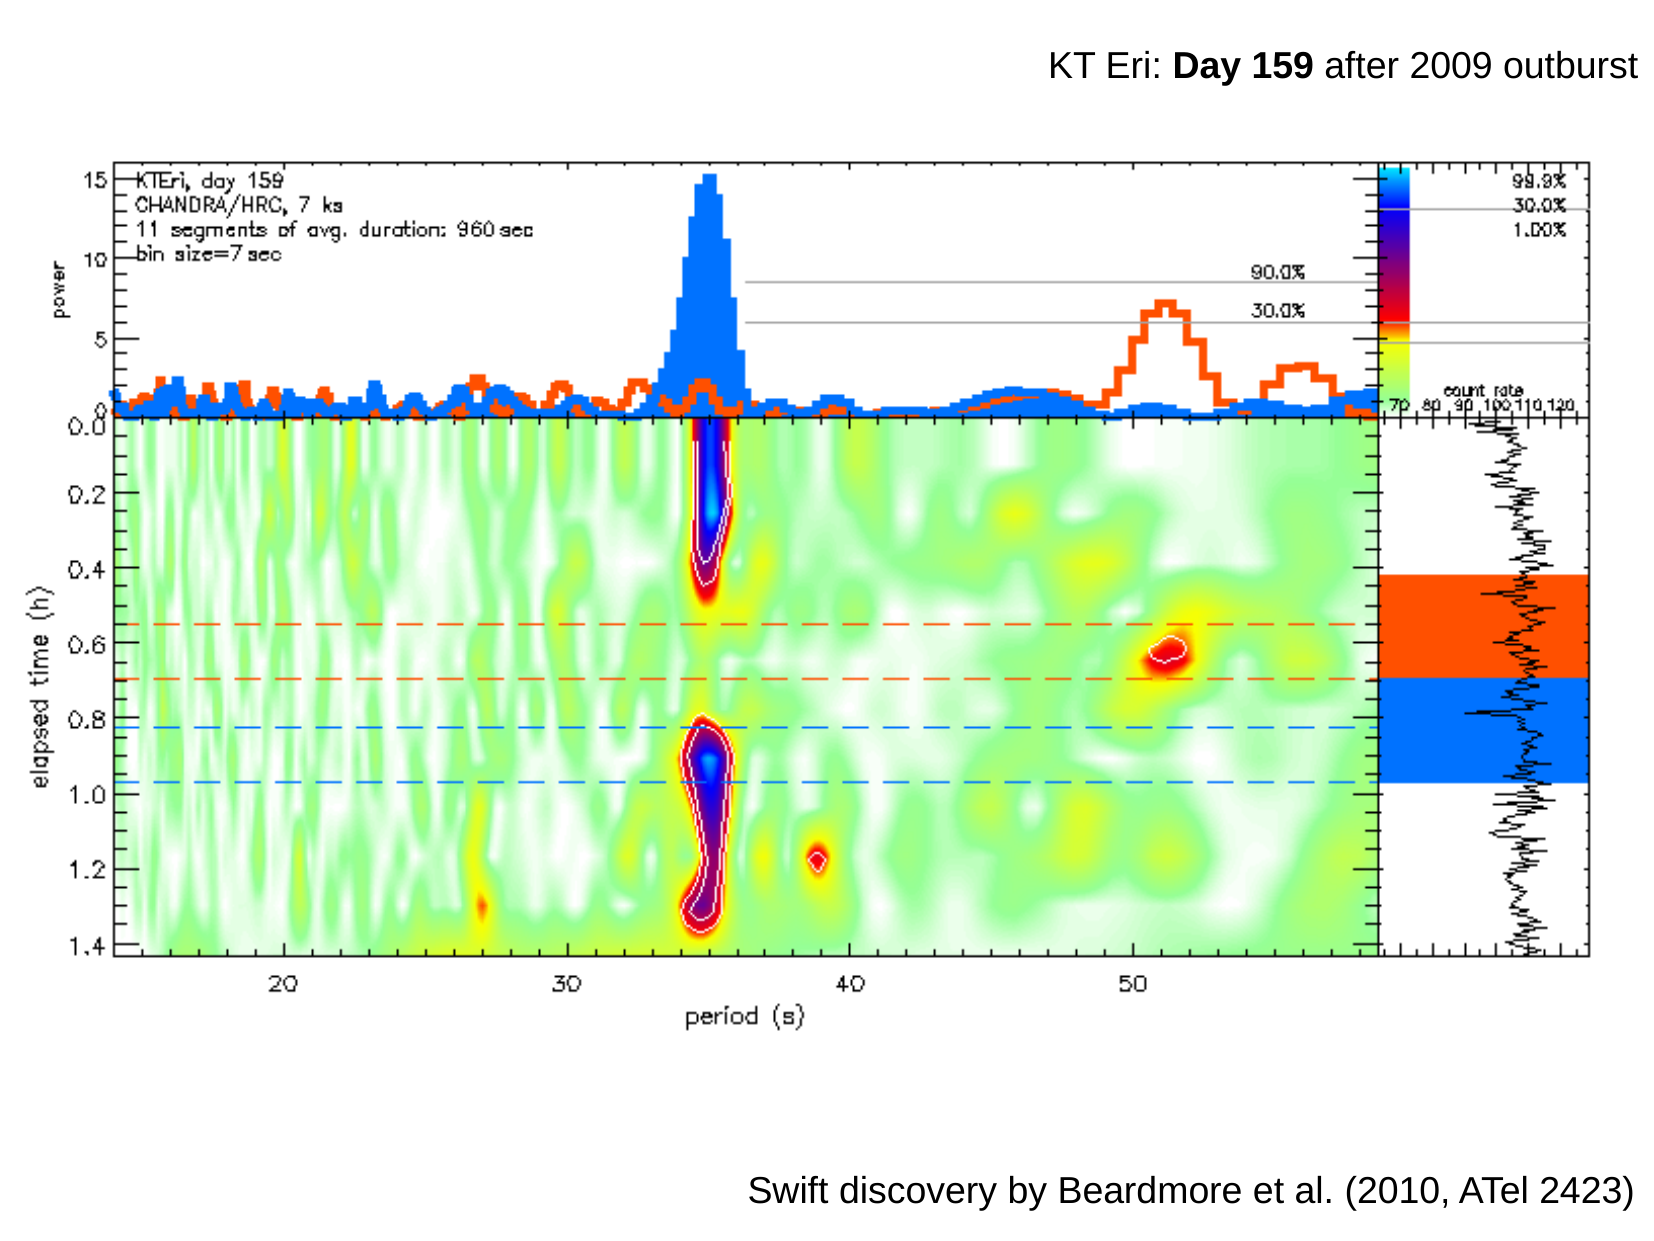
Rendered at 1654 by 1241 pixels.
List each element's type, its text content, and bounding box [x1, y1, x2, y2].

text_box KT Eri: Day 159 after 2009 outburst [1033, 37, 1654, 129]
picture [0, 146, 1621, 1057]
text_box Swift discovery by Beardmore et al. (2010, ATel 2423) [525, 1162, 1651, 1220]
